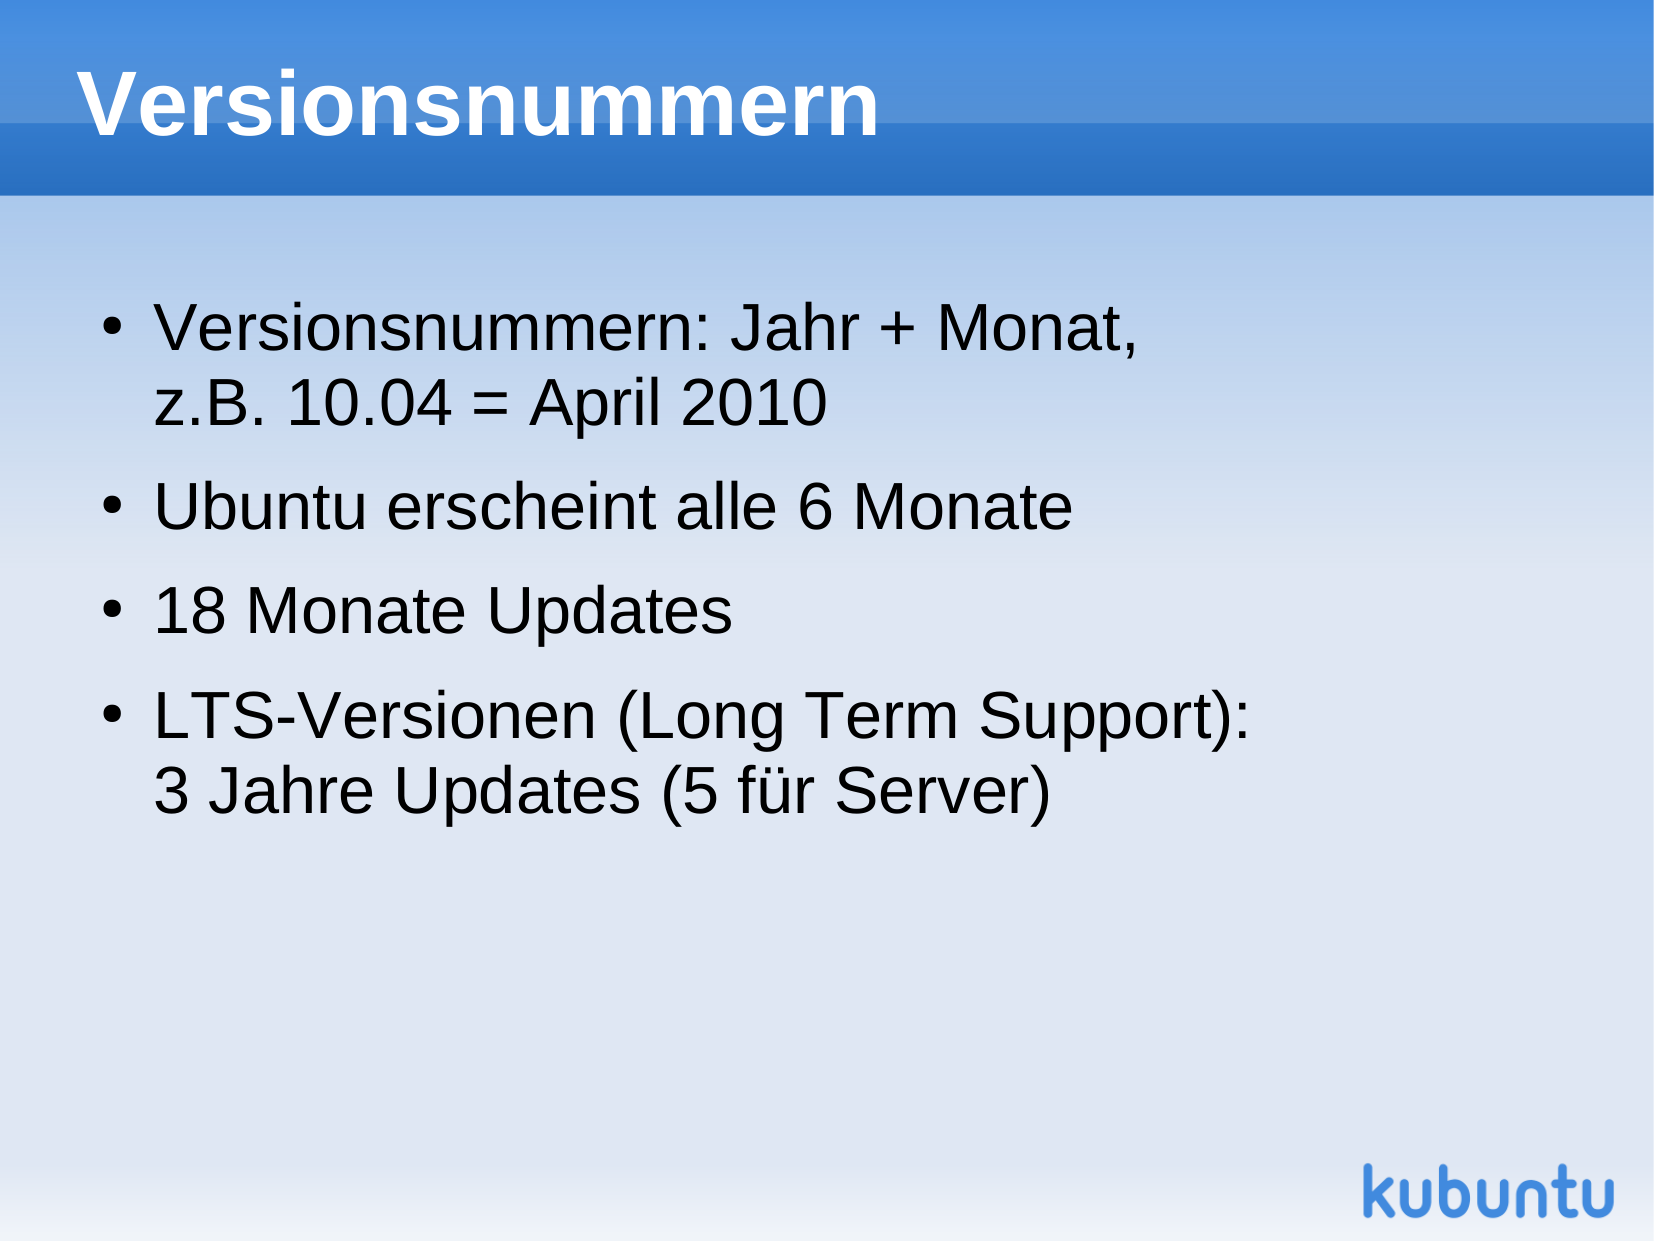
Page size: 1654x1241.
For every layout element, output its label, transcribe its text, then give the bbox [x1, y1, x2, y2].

picture [0, 0, 1654, 1241]
title Versionsnummern [76, 0, 1565, 208]
list Versionsnummern: Jahr + Monat, z.B. 10.04 = April 2010 Ubuntu erscheint alle 6 Monate 18 Monate Updates LTS-Versionen (Long Term Support): 3 Jahre Updates (5 für Server) [82, 290, 1571, 1109]
